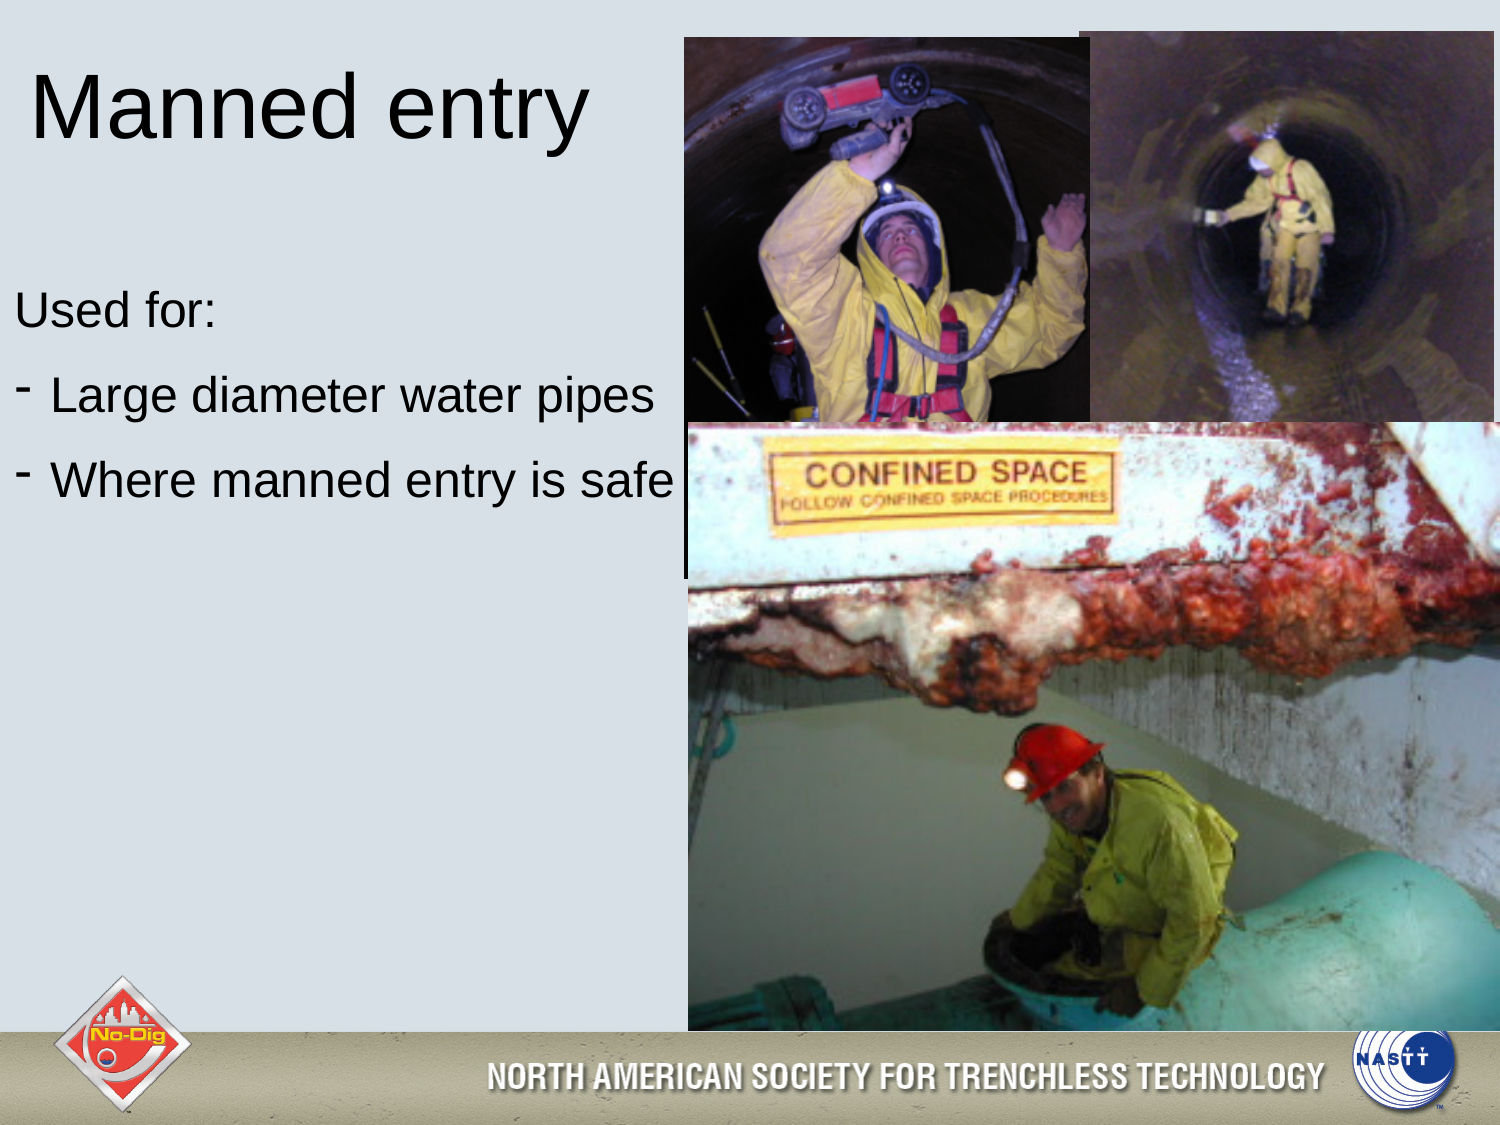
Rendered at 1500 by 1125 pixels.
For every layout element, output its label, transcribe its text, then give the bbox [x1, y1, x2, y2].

picture [0, 0, 1500, 1125]
text_box Used for: Large diameter water pipes Where manned entry is safe [0, 270, 688, 771]
text_box Manned entry [0, 8, 1011, 196]
